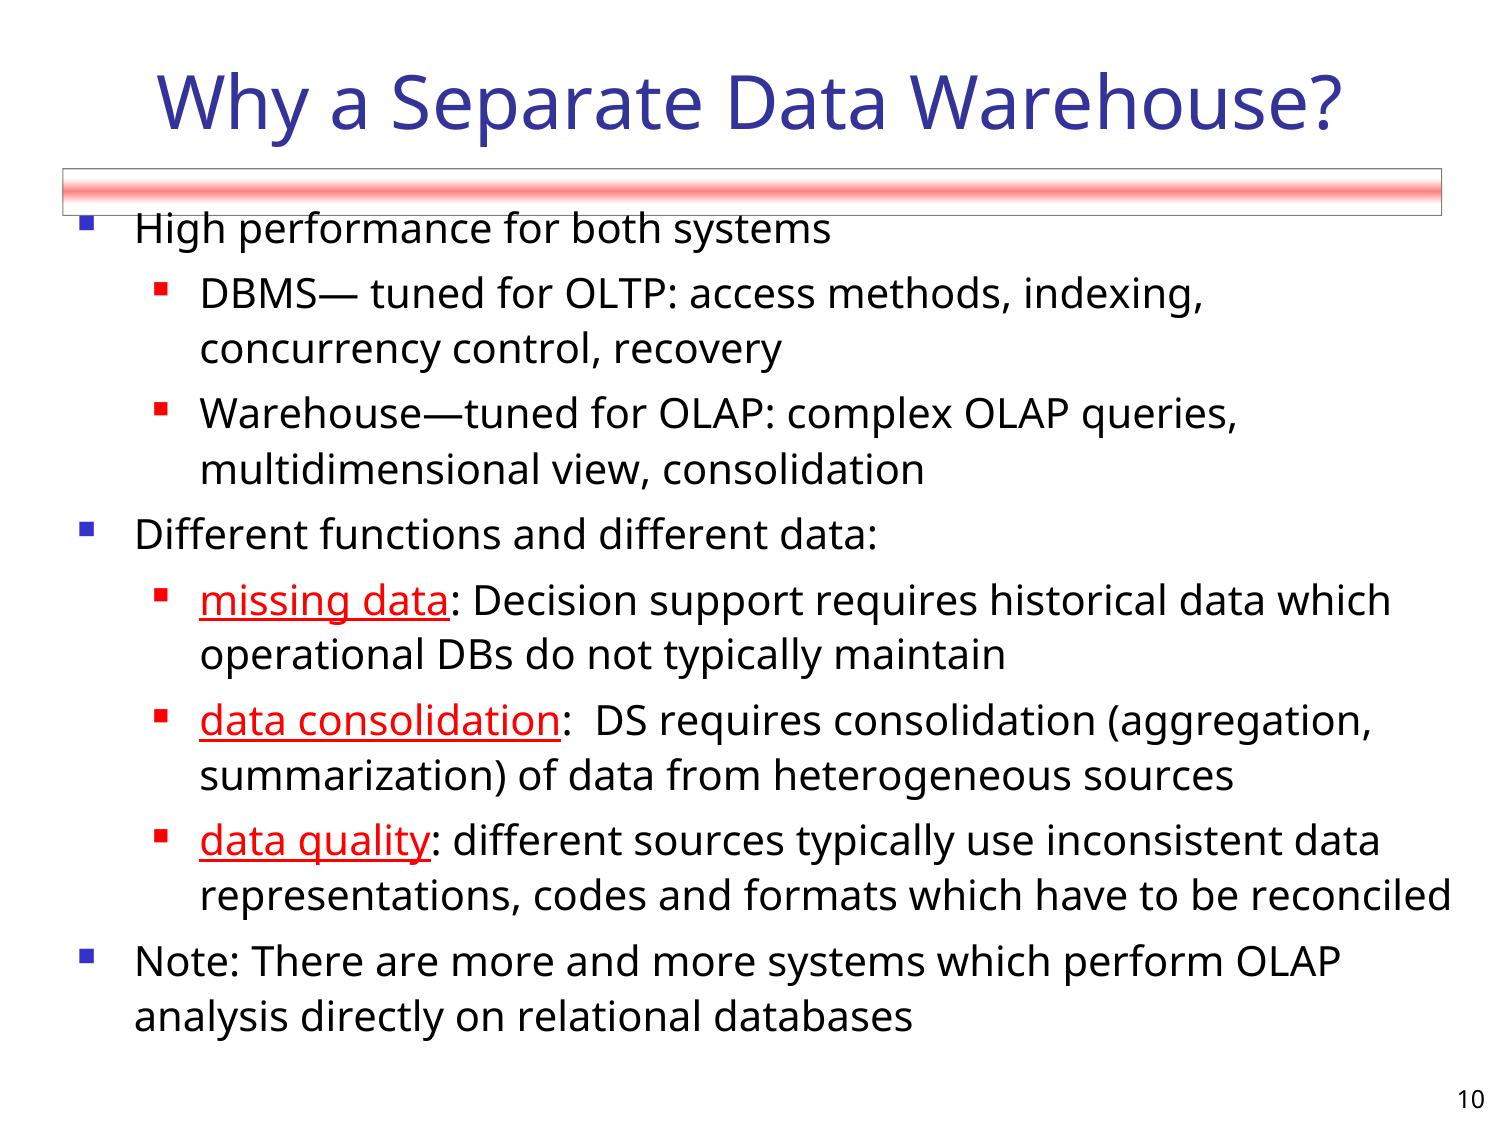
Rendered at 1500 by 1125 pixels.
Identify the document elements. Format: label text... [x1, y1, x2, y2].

text_box <number> [1187, 1050, 1500, 1125]
title Why a Separate Data Warehouse? [62, 47, 1438, 153]
list High performance for both systems DBMS— tuned for OLTP: access methods, indexing, concurrency control, recovery Warehouse—tuned for OLAP: complex OLAP queries, multidimensional view, consolidation Different functions and different data: missing data: Decision support requires historical data which operational DBs do not typically maintain data consolidation: DS requires consolidation (aggregation, summarization) of data from heterogeneous sources data quality: different sources typically use inconsistent data representations, codes and formats which have to be reconciled Note: There are more and more systems which perform OLAP analysis directly on relational databases [62, 188, 1471, 1102]
